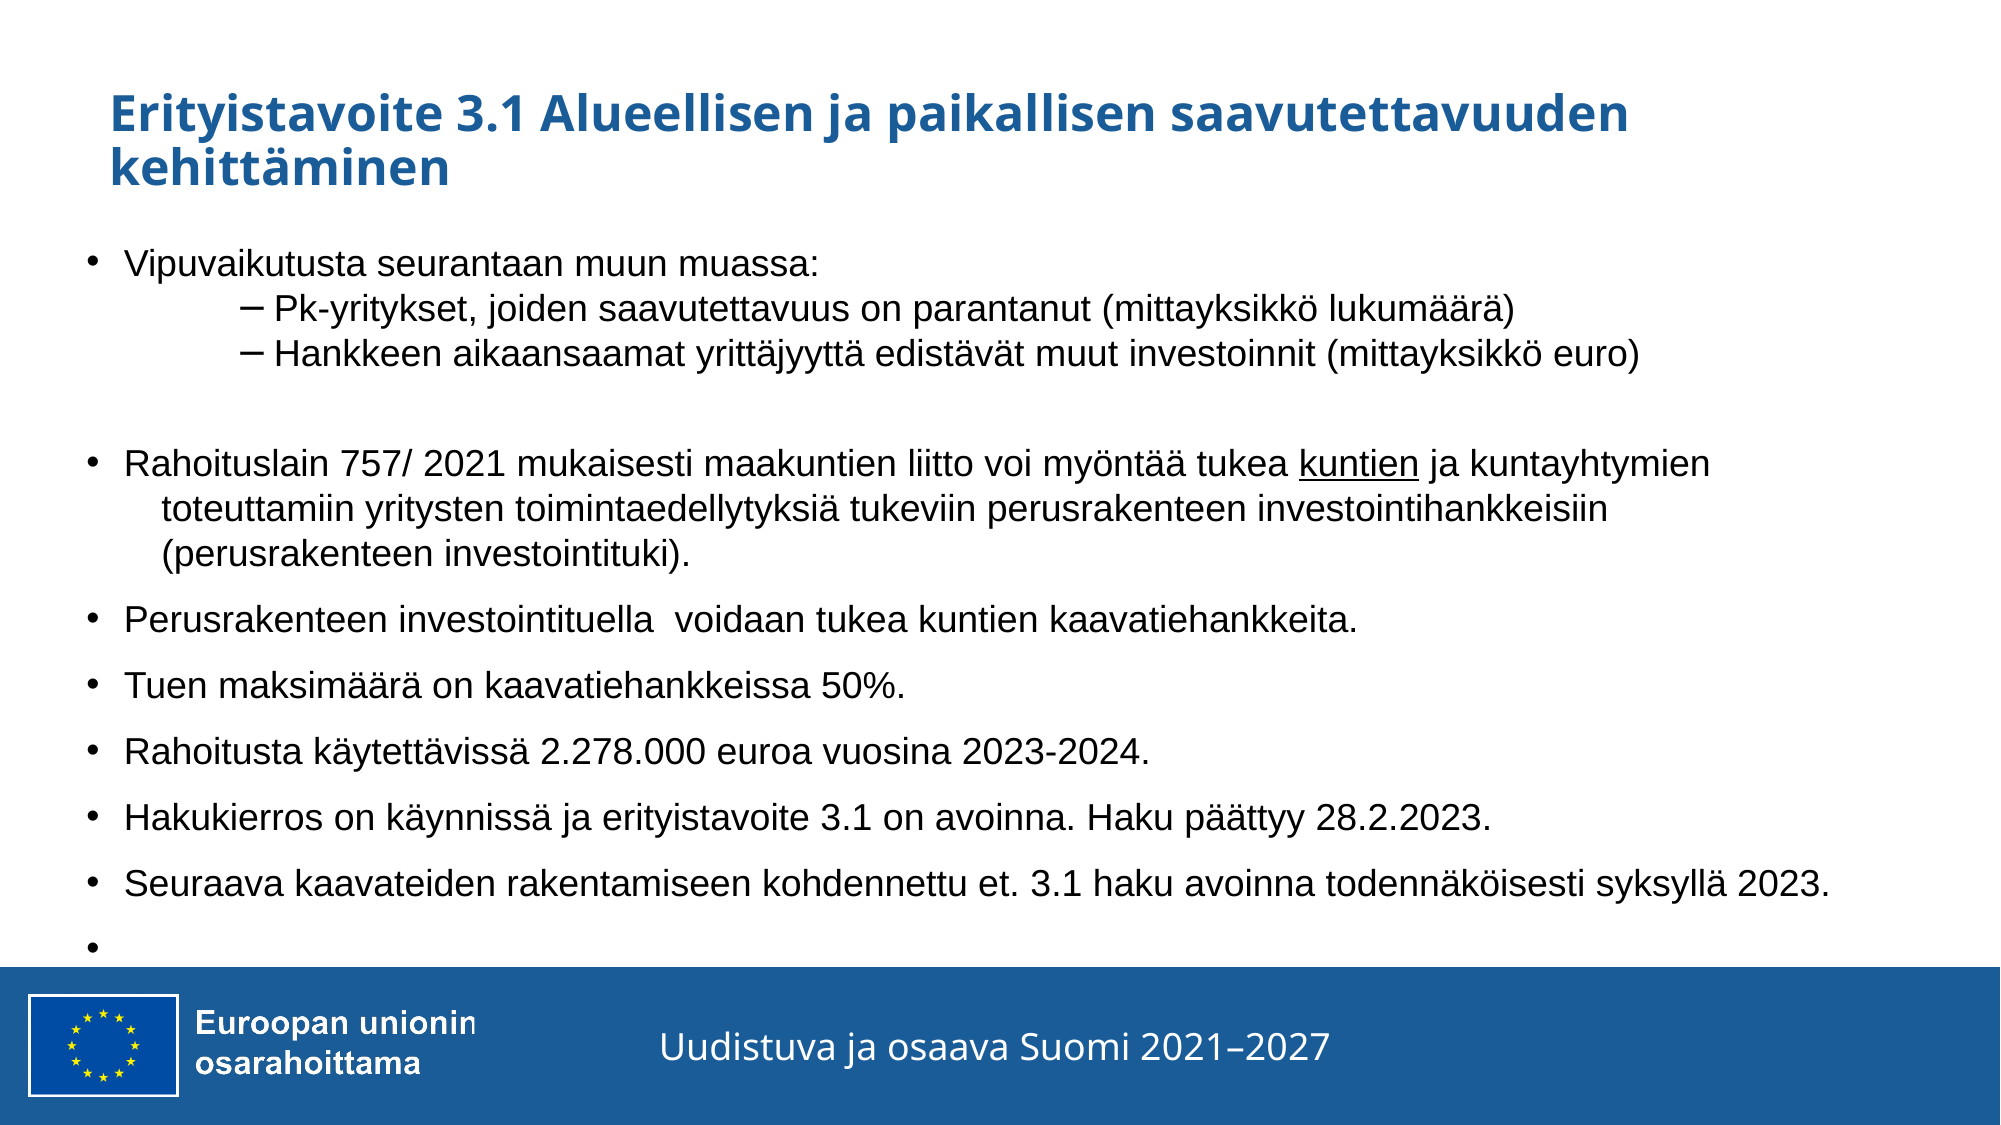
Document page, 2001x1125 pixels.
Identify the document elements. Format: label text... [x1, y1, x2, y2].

list Vipuvaikutusta seurantaan muun muassa: Pk-yritykset, joiden saavutettavuus on parantanut (mittayksikkö lukumäärä) Hankkeen aikaansaamat yrittäjyyttä edistävät muut investoinnit (mittayksikkö euro) Rahoituslain 757/ 2021 mukaisesti maakuntien liitto voi myöntää tukea kuntien ja kuntayhtymien toteuttamiin yritysten toimintaedellytyksiä tukeviin perusrakenteen investointihankkeisiin (perusrakenteen investointituki). Perusrakenteen investointituella voidaan tukea kuntien kaavatiehankkeita. Tuen maksimäärä on kaavatiehankkeissa 50%. Rahoitusta käytettävissä 2.278.000 euroa vuosina 2023-2024. Hakukierros on käynnissä ja erityistavoite 3.1 on avoinna. Haku päättyy 28.2.2023. Seuraava kaavateiden rakentamiseen kohdennettu et. 3.1 haku avoinna todennäköisesti syksyllä 2023. [86, 172, 1855, 922]
title Erityistavoite 3.1 Alueellisen ja paikallisen saavutettavuuden kehittäminen [109, 54, 1874, 197]
